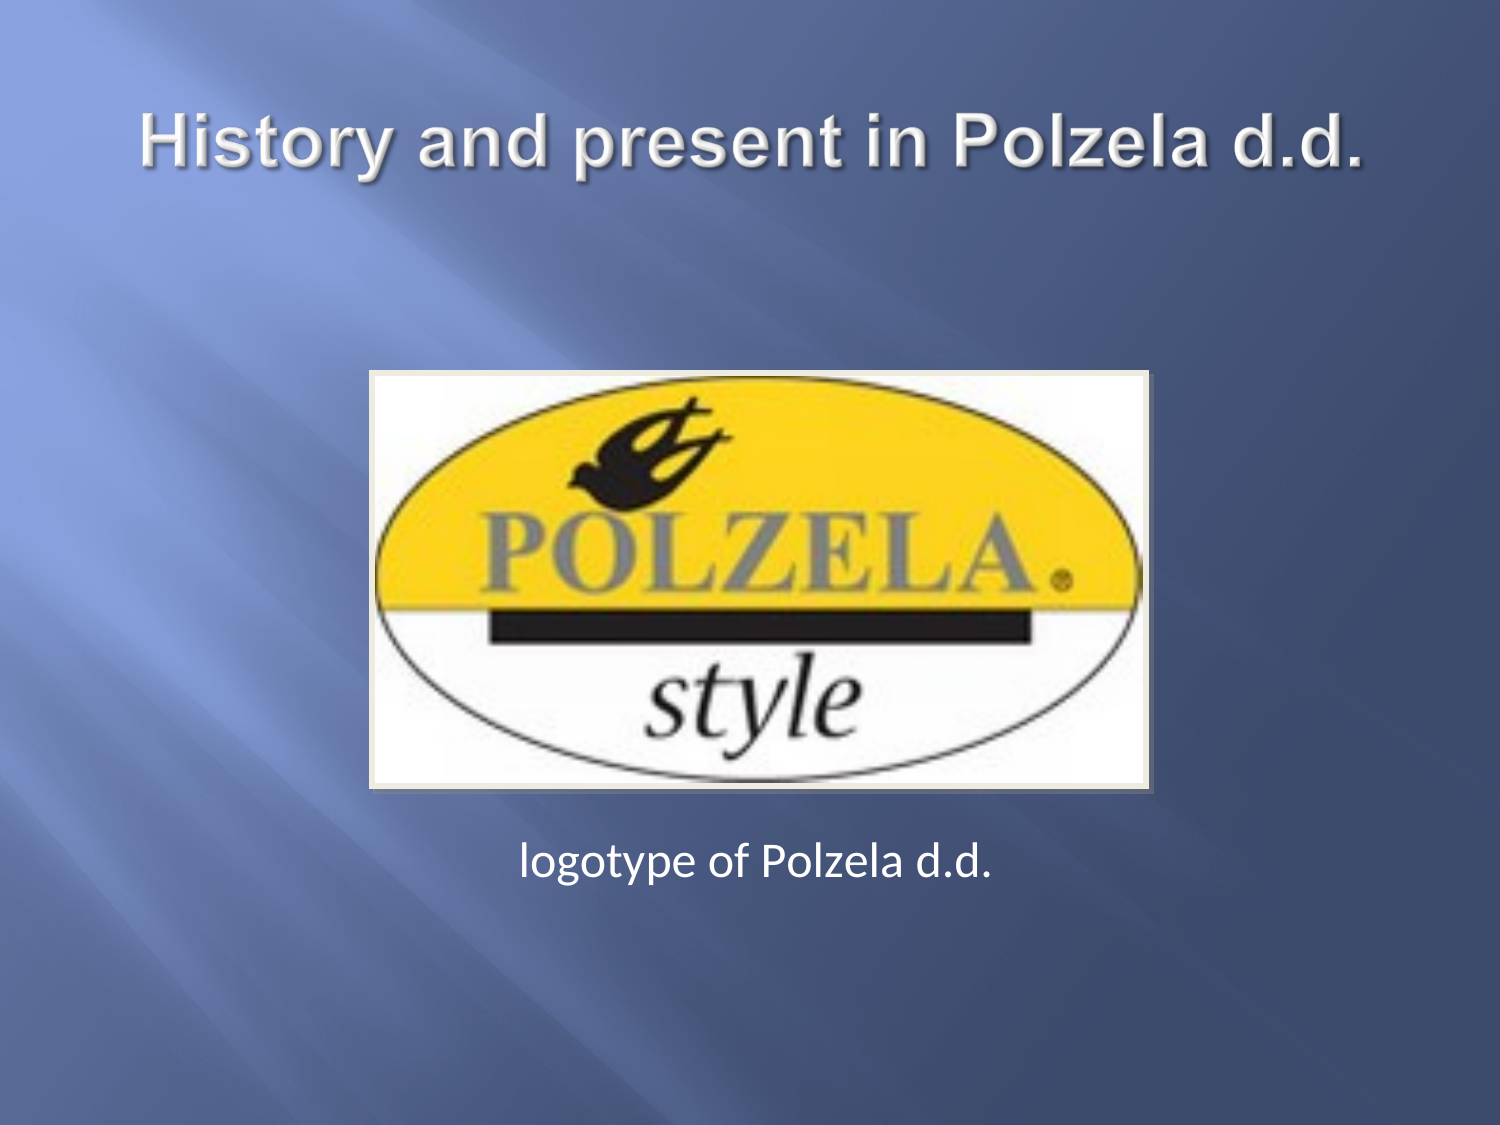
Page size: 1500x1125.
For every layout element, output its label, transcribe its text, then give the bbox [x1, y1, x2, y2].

text_box [75, 45, 1426, 240]
text_box logotype of Polzela d.d. [363, 820, 1149, 896]
picture [0, 0, 1500, 1125]
